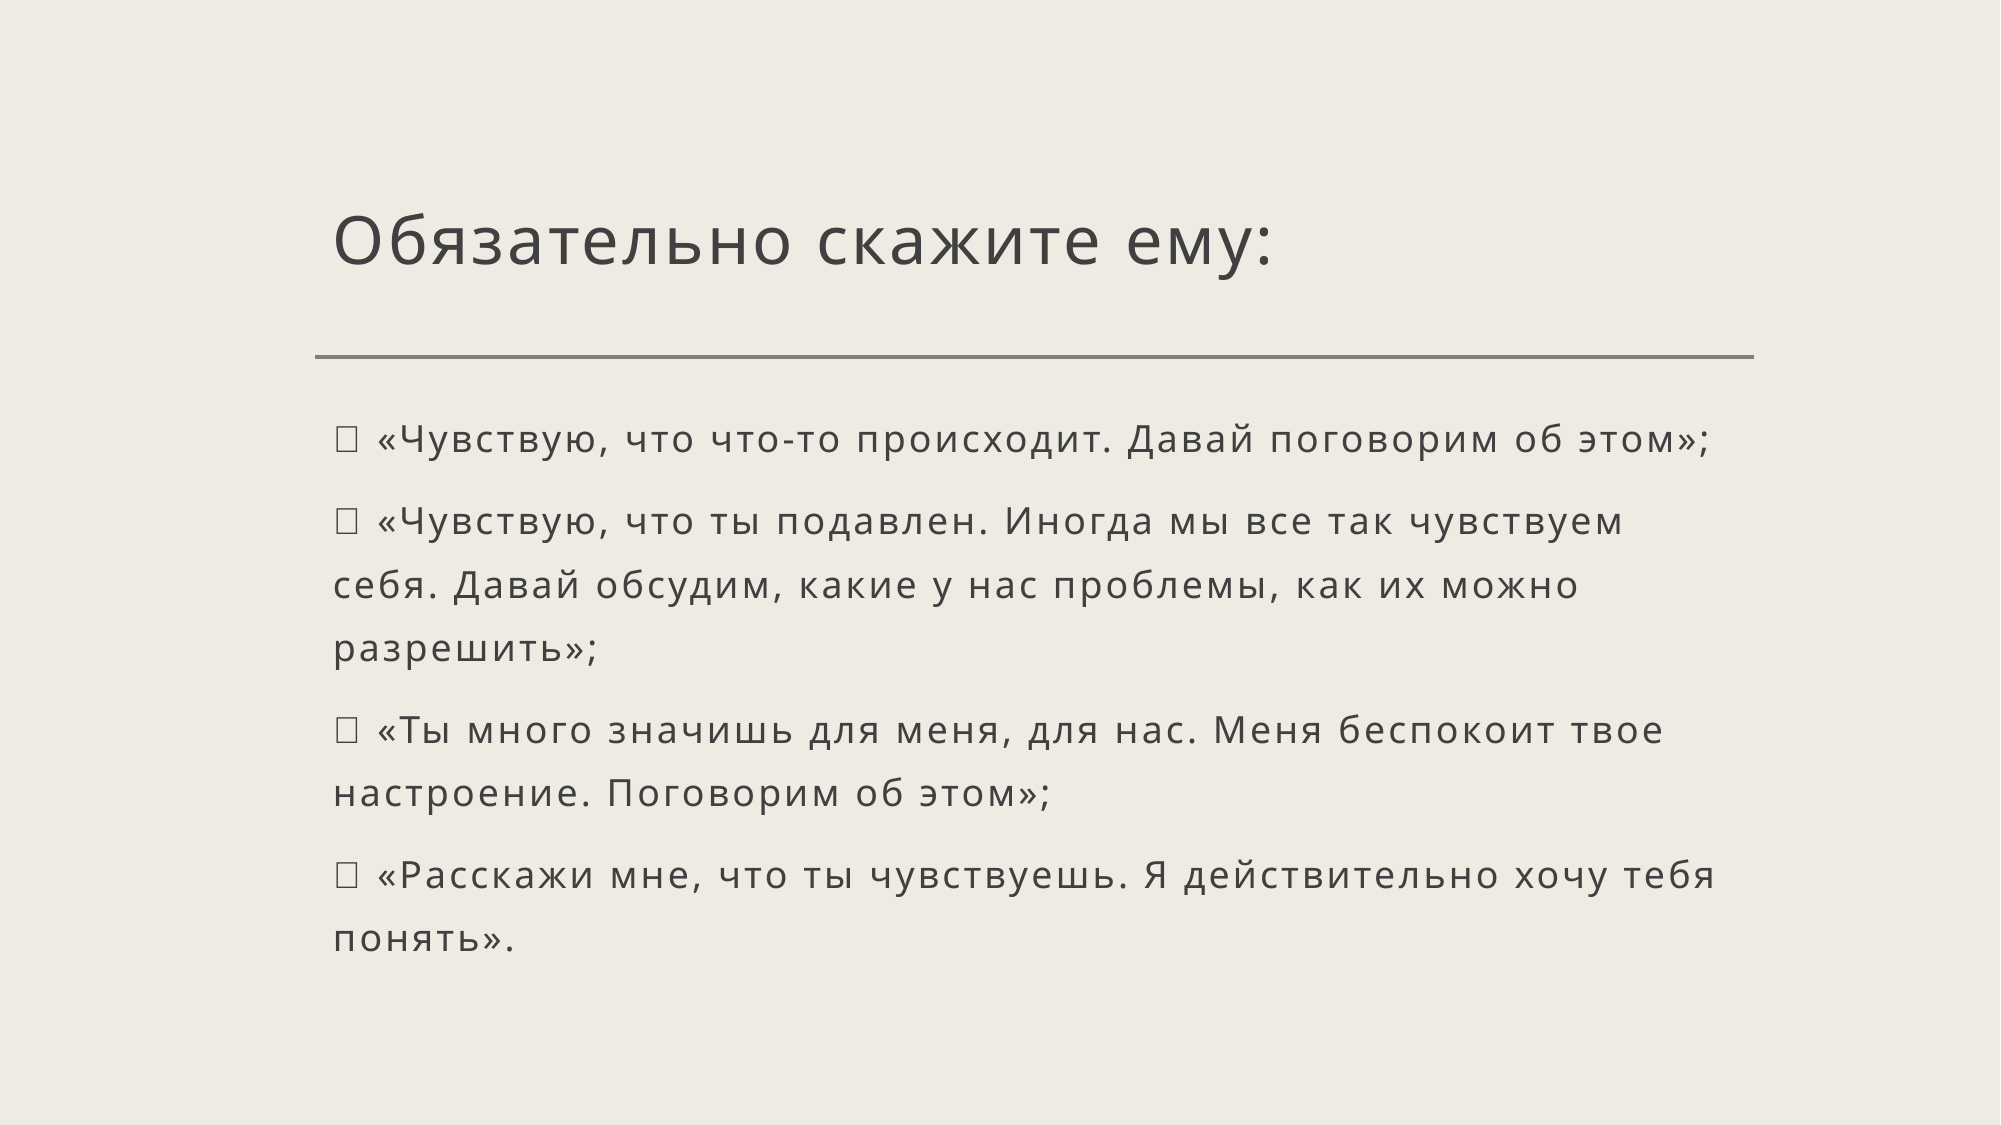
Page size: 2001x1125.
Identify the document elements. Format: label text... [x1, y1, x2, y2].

title Обязательно скажите ему: [315, 72, 1754, 294]
list  «Чувствую, что что-то происходит. Давай поговорим об этом»;  «Чувствую, что ты подавлен. Иногда мы все так чувствуем себя. Давай обсудим, какие у нас проблемы, как их можно разрешить»;  «Ты много значишь для меня, для нас. Меня беспокоит твое настроение. Поговорим об этом»;  «Расскажи мне, что ты чувствуешь. Я действительно хочу тебя понять». [315, 379, 1754, 979]
